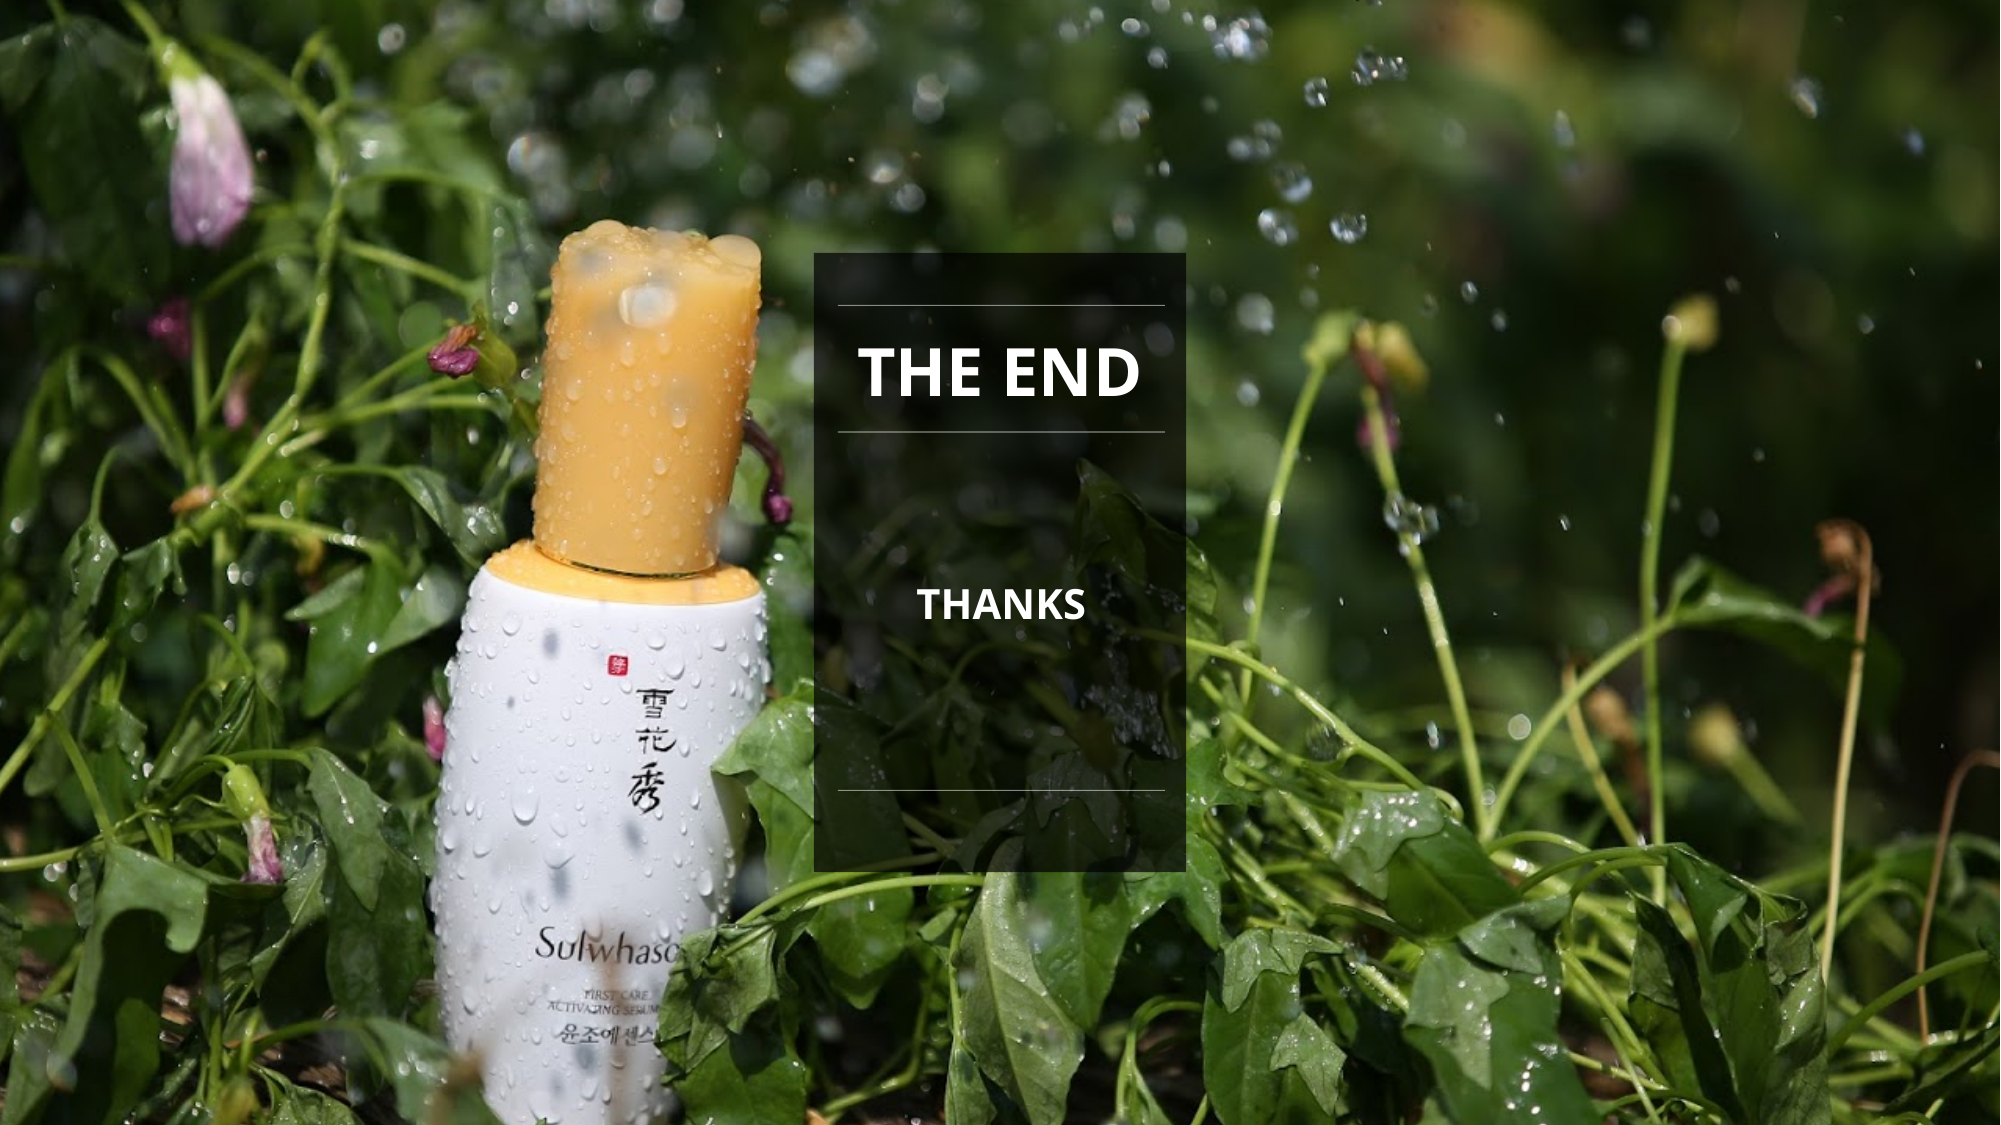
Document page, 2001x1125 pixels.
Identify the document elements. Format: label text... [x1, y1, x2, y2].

text_box THANKS [820, 570, 1182, 636]
text_box THE END [819, 322, 1181, 419]
picture [0, 0, 2000, 1125]
text_box [814, 253, 1186, 872]
